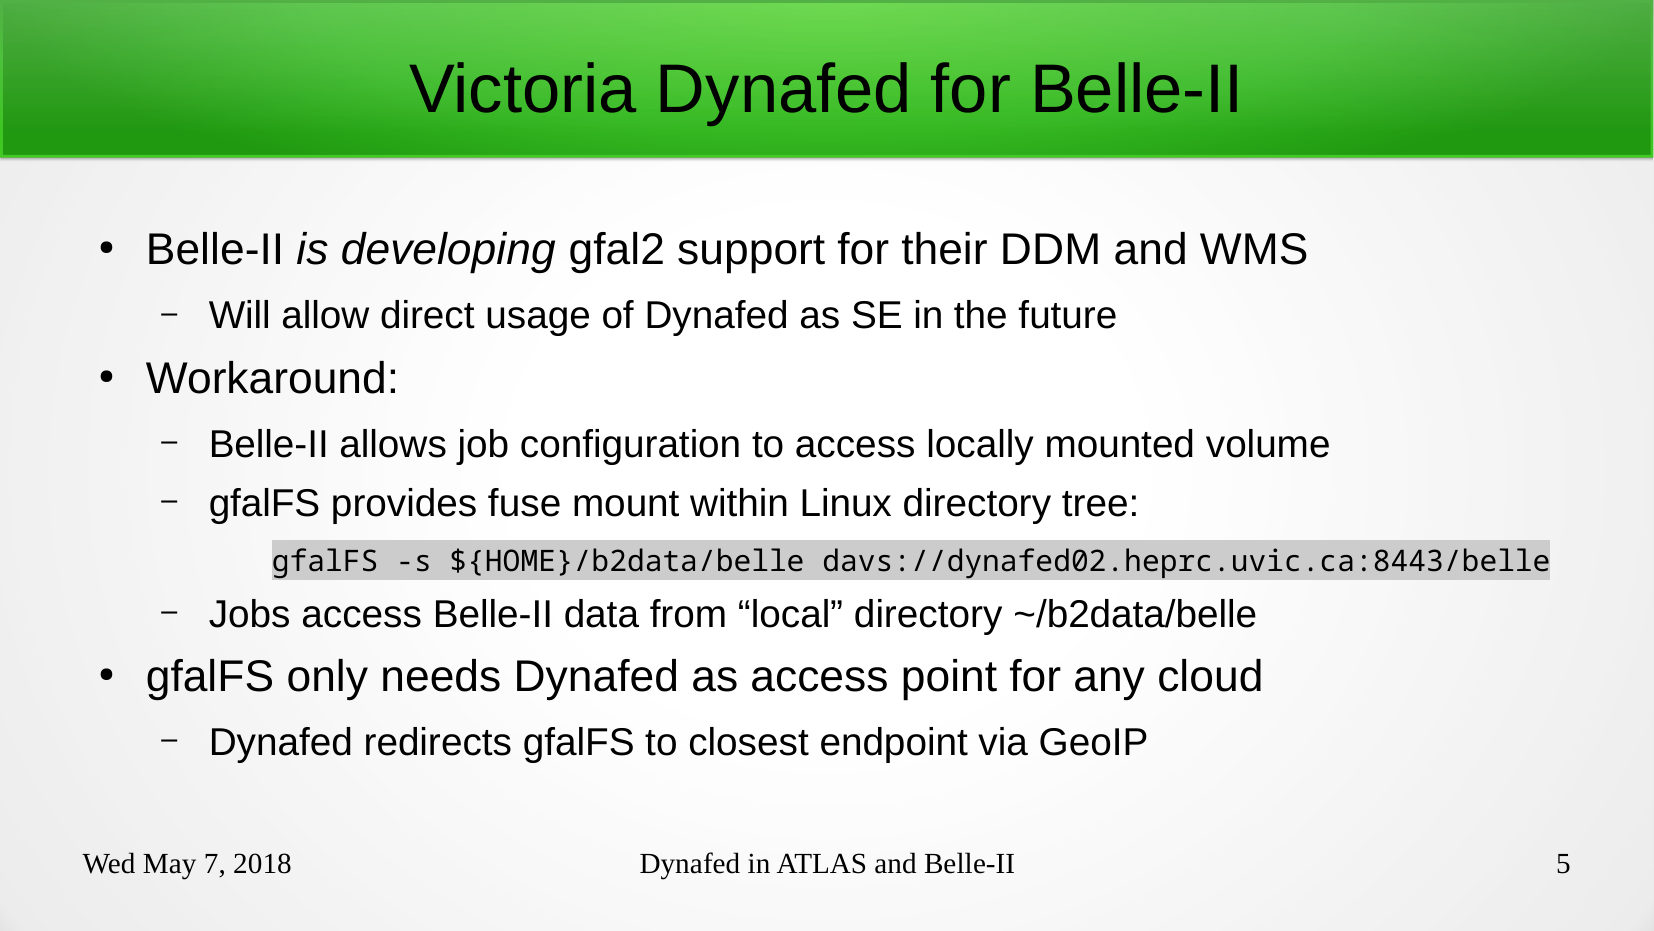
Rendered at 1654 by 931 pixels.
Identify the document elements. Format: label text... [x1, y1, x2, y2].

title Victoria Dynafed for Belle-II [82, 35, 1571, 142]
list Belle-II is developing gfal2 support for their DDM and WMS Will allow direct usage of Dynafed as SE in the future Workaround: Belle-II allows job configuration to access locally mounted volume gfalFS provides fuse mount within Linux directory tree: gfalFS -s ${HOME}/b2data/belle davs://dynafed02.heprc.uvic.ca:8443/belle Jobs access Belle-II data from “local” directory ~/b2data/belle gfalFS only needs Dynafed as access point for any cloud Dynafed redirects gfalFS to closest endpoint via GeoIP [82, 224, 1571, 764]
